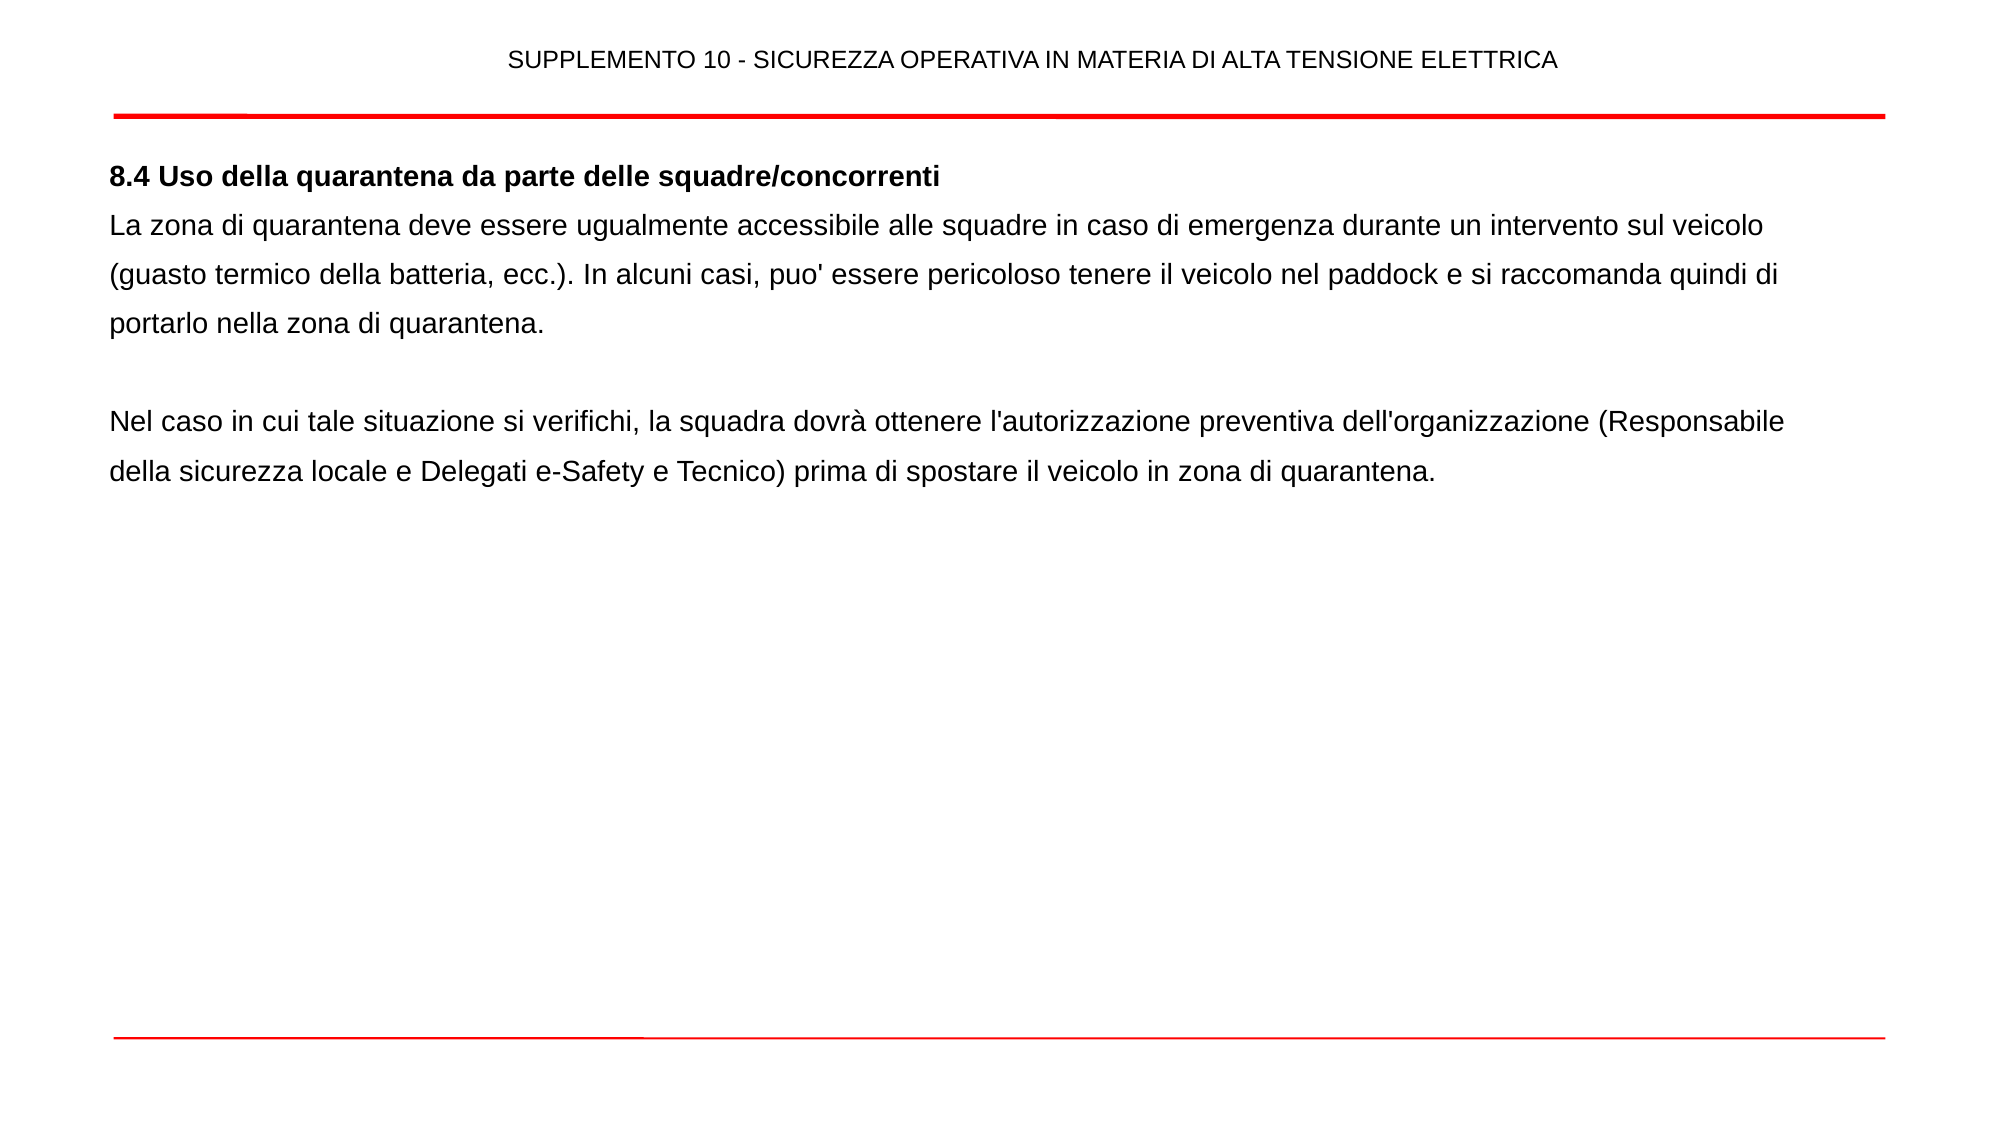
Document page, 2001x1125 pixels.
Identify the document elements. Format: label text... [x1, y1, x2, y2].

text_box SUPPLEMENTO 10 - SICUREZZA OPERATIVA IN MATERIA DI ALTA TENSIONE ELETTRICA [173, 38, 1895, 82]
text_box 8.4 Uso della quarantena da parte delle squadre/concorrenti La zona di quarantena deve essere ugualmente accessibile alle squadre in caso di emergenza durante un intervento sul veicolo (guasto termico della batteria, ecc.). In alcuni casi, puo' essere pericoloso tenere il veicolo nel paddock e si raccomanda quindi di portarlo nella zona di quarantena. Nel caso in cui tale situazione si verifichi, la squadra dovrà ottenere l'autorizzazione preventiva dell'organizzazione (Responsabile della sicurezza locale e Delegati e-Safety e Tecnico) prima di spostare il veicolo in zona di quarantena. [94, 135, 1867, 495]
